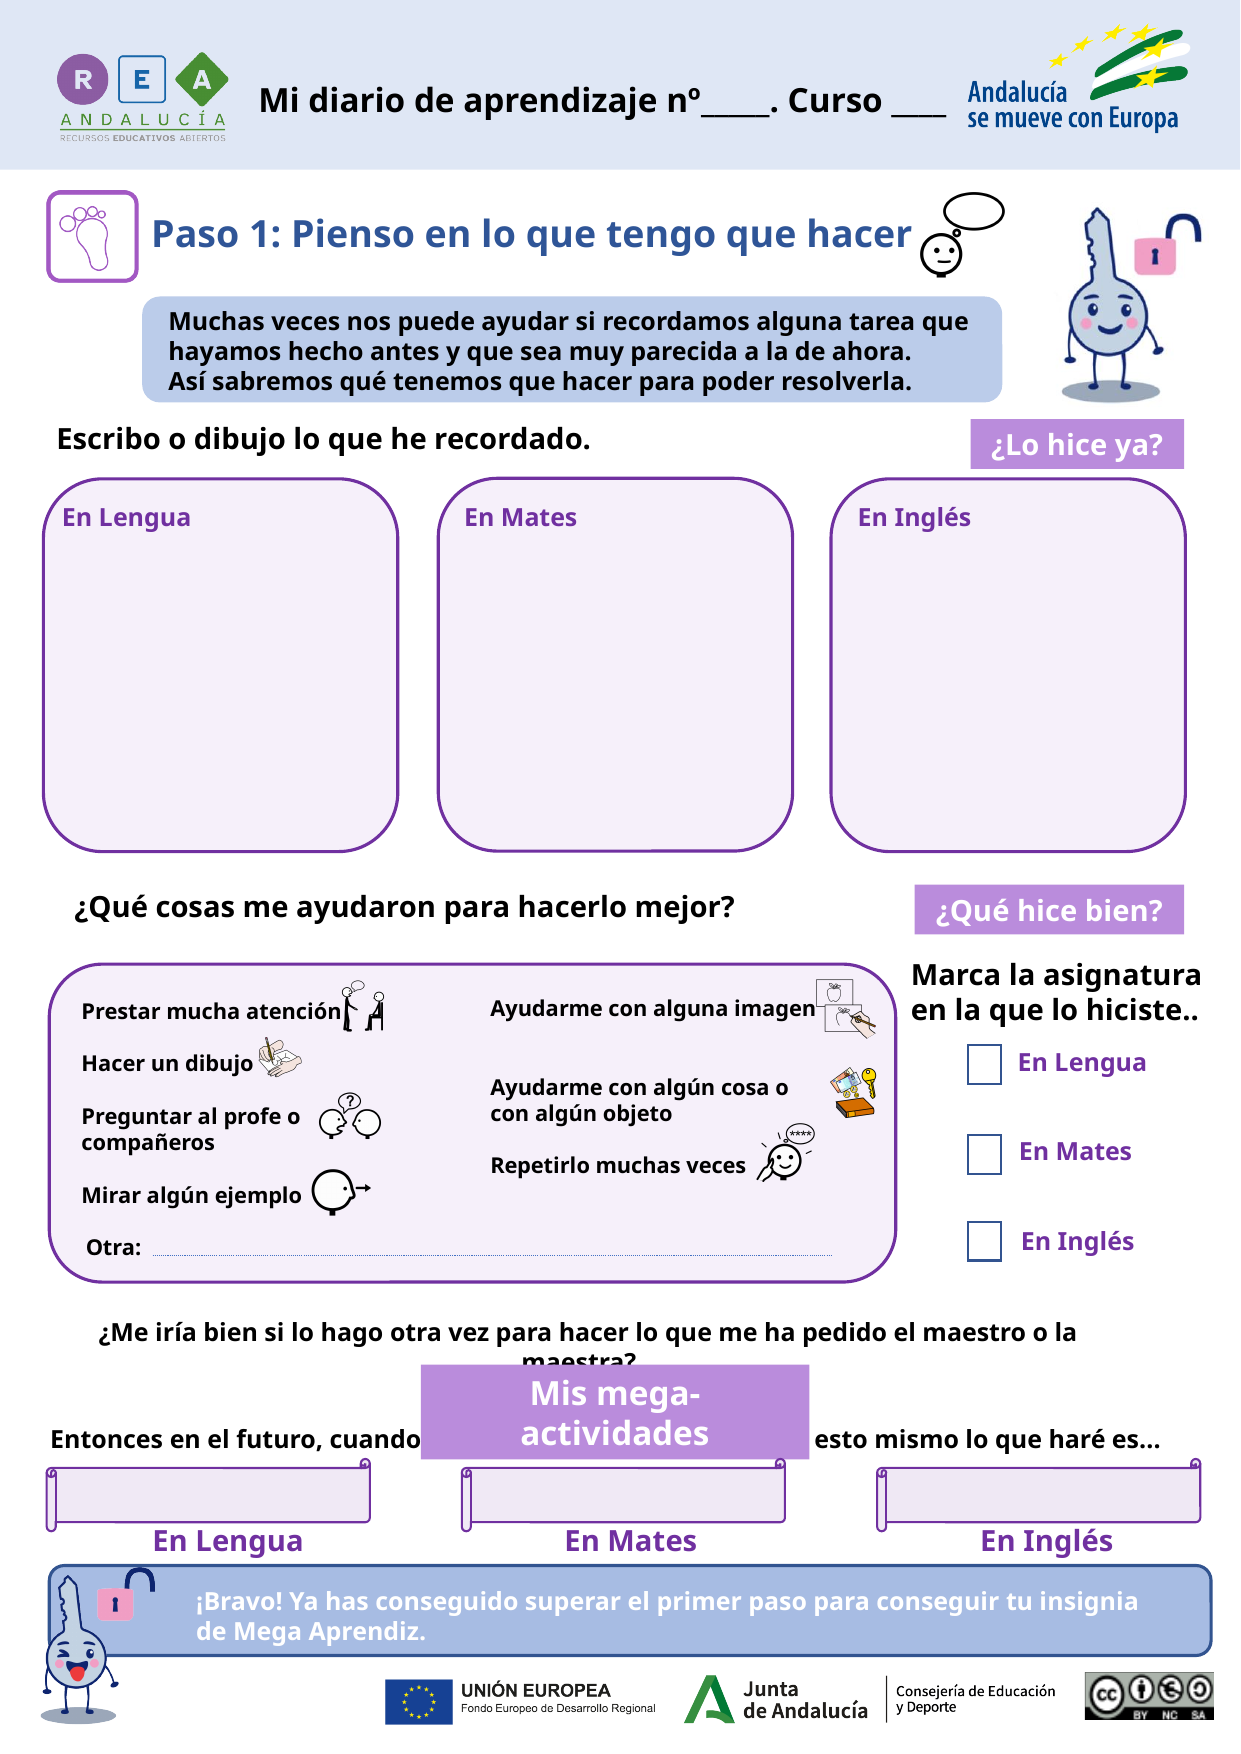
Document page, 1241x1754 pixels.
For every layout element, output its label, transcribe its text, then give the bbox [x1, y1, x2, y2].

text_box [846, 964, 877, 976]
text_box ¿Me iría bien si lo hago otra vez para hacer lo que me ha pedido el maestro o la maestra? [35, 1309, 1143, 1384]
text_box ¿Lo hice ya? [970, 419, 1185, 469]
text_box [142, 298, 153, 401]
text_box En Inglés [965, 1523, 1129, 1565]
text_box En Lengua [1002, 1038, 1163, 1084]
text_box [182, 1565, 1212, 1656]
text_box [49, 964, 896, 1283]
text_box Otra: [71, 1222, 392, 1268]
text_box En Inglés [1006, 1217, 1150, 1263]
text_box Ayudarme con alguna imagen Ayudarme con algún cosa o con algún objeto Repetirlo muchas veces [475, 961, 846, 1212]
text_box En Mates [549, 1523, 713, 1565]
text_box [0, 0, 1241, 170]
text_box Entonces en el futuro, cuando mi maestro o maestra me pida esto mismo lo que haré es... [785, 1415, 1192, 1461]
text_box Marca la asignatura en la que lo hiciste.. [896, 949, 1222, 1034]
text_box [461, 1458, 785, 1532]
text_box Entonces en el futuro, cuando mi maestro o maestra me pida esto mismo lo que haré es... [35, 1415, 776, 1461]
picture [317, 1083, 383, 1149]
text_box Muchas veces nos puede ayudar si recordamos alguna tarea que hayamos hecho antes y que sea muy parecida a la de ahora. Así sabremos qué tenemos que hacer para poder resolverla. [153, 297, 998, 403]
text_box En Inglés [842, 493, 987, 539]
text_box En Mates [1004, 1128, 1148, 1174]
picture [825, 1064, 881, 1121]
text_box Mi diario de aprendizaje nº_____. Curso ____ [243, 71, 961, 127]
picture [915, 186, 1010, 281]
picture [1032, 172, 1221, 418]
text_box ¡Bravo! Ya has conseguido superar el primer paso para conseguir tu insignia de Mega Aprendiz. [182, 1578, 1162, 1635]
picture [754, 1118, 820, 1184]
picture [335, 978, 391, 1033]
picture [46, 190, 139, 283]
text_box Prestar mucha atención Hacer un dibujo Preguntar al profe o compañeros Mirar algún ejemplo [66, 990, 416, 1215]
text_box [438, 478, 793, 852]
picture [0, 1552, 182, 1734]
picture [258, 1035, 302, 1079]
text_box [46, 1458, 370, 1532]
text_box Paso 1: Pienso en lo que tengo que hacer [139, 202, 915, 263]
picture [813, 976, 879, 1042]
picture [961, 21, 1197, 139]
text_box En Mates [449, 493, 593, 539]
picture [43, 47, 242, 146]
text_box En Lengua [137, 1523, 319, 1565]
picture [310, 1161, 374, 1222]
text_box [831, 478, 1186, 852]
text_box ¿Qué cosas me ayudaron para hacerlo mejor? [59, 881, 841, 932]
text_box Escribo o dibujo lo que he recordado. [41, 412, 1181, 463]
picture [364, 1650, 1074, 1739]
text_box [43, 478, 398, 852]
text_box [877, 1458, 1201, 1532]
text_box [998, 302, 1003, 397]
text_box En Lengua [47, 493, 207, 539]
text_box Mis mega-actividades [420, 1364, 810, 1460]
picture [1084, 1672, 1214, 1720]
text_box ¿Qué hice bien? [914, 884, 1185, 935]
